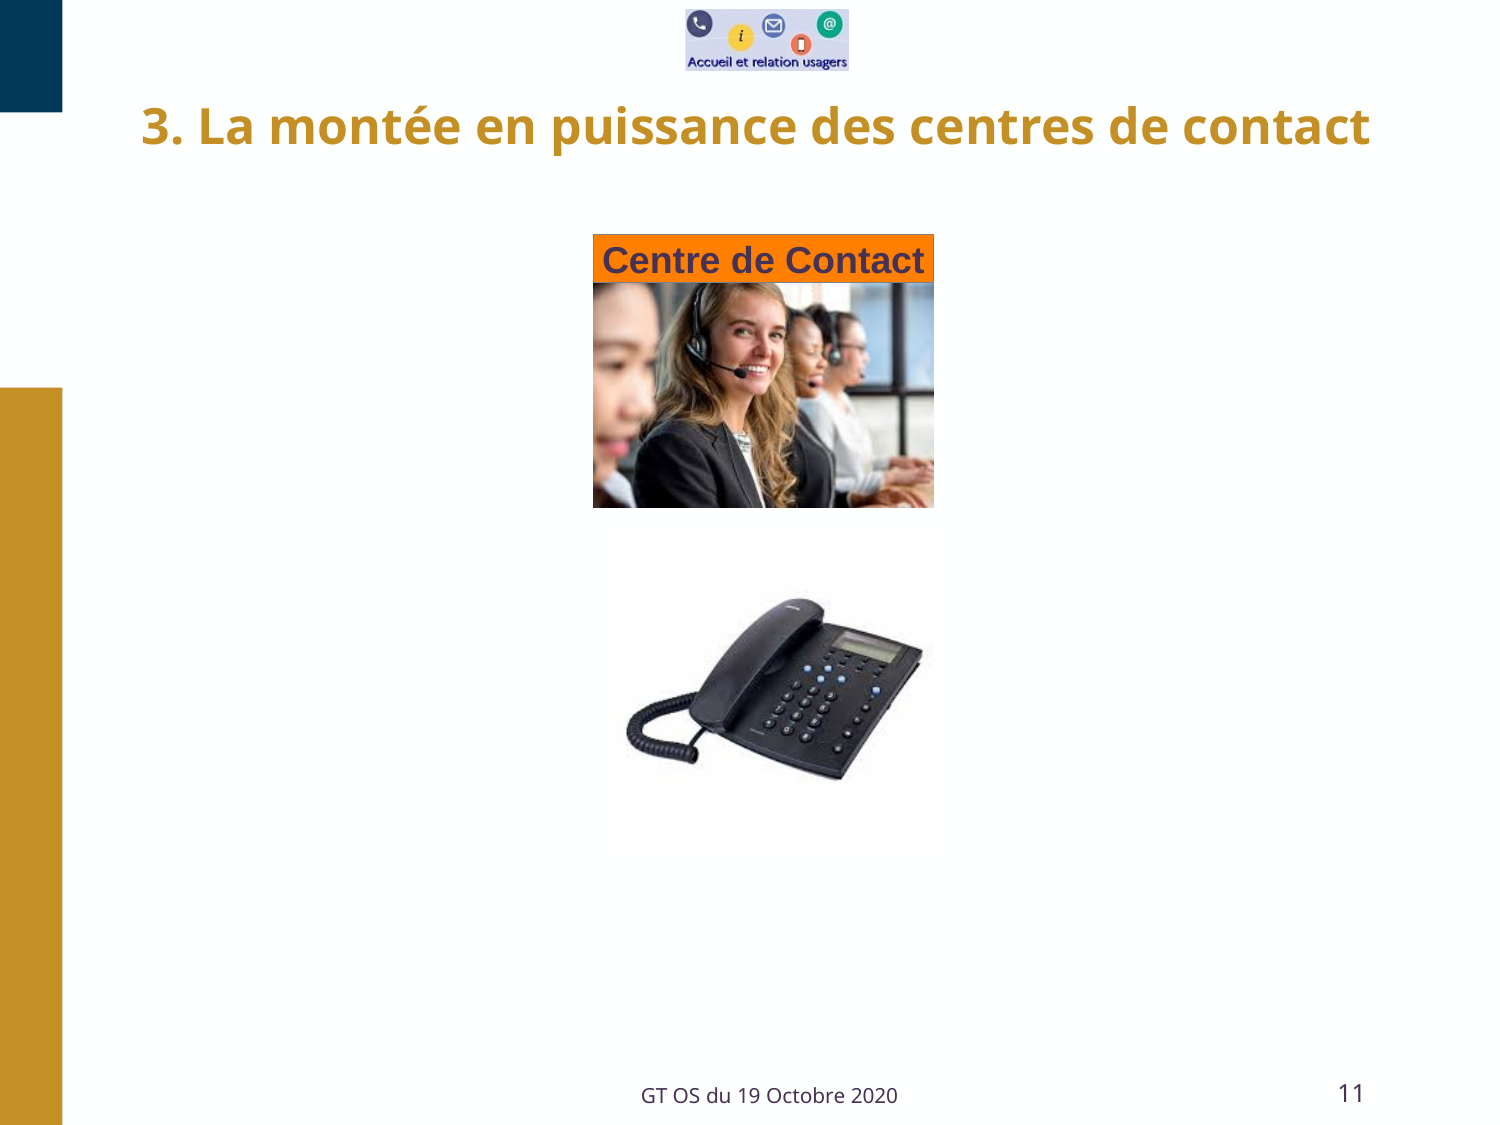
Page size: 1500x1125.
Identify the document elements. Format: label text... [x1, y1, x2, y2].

text_box Centre de Contact [593, 234, 934, 283]
picture [593, 283, 934, 508]
title 3. La montée en puissance des centres de contact [141, 70, 1428, 185]
picture [685, 9, 849, 70]
picture [614, 531, 934, 851]
